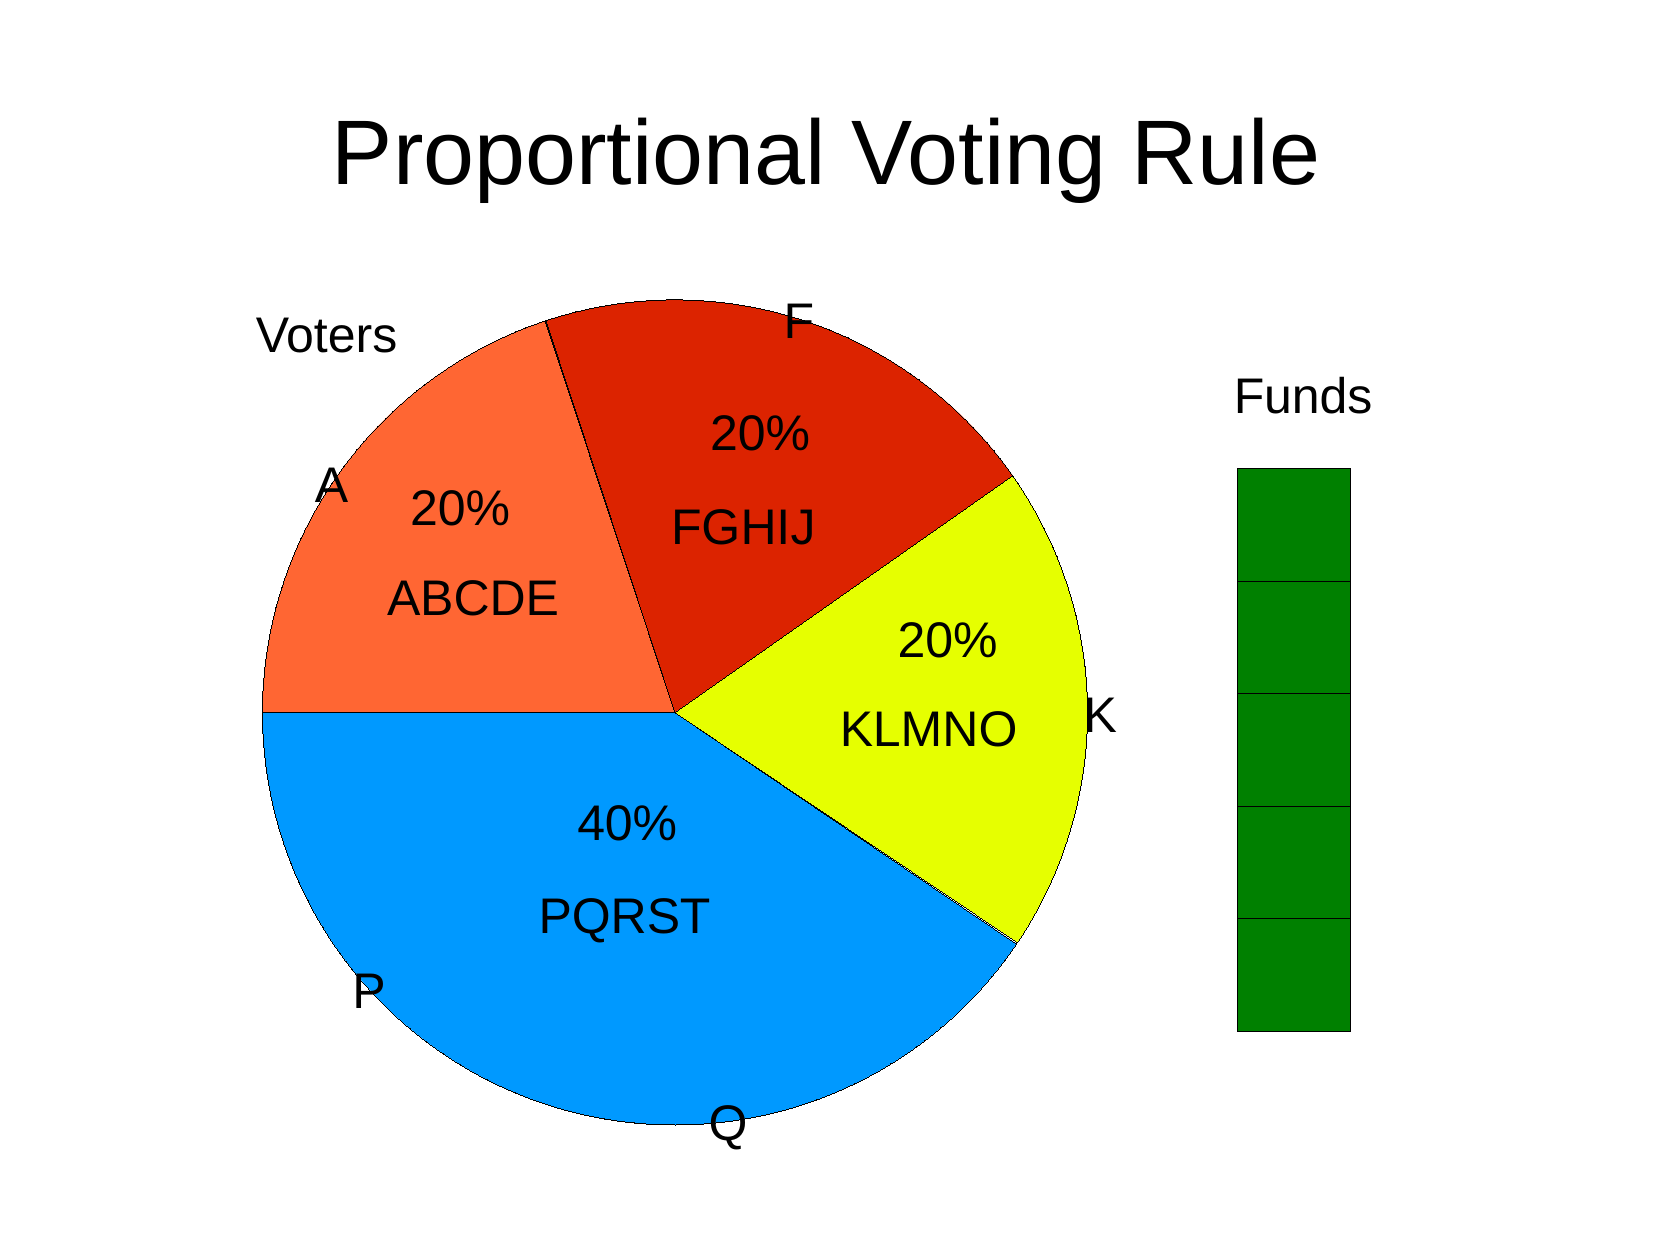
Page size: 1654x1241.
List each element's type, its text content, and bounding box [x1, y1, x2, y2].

title Proportional Voting Rule [82, 49, 1571, 257]
text_box Funds [1219, 360, 1388, 432]
text_box PQRST [523, 881, 726, 952]
text_box ABCDE [372, 562, 575, 634]
text_box 20% [882, 604, 1013, 676]
text_box P [337, 956, 401, 1027]
text_box Q [693, 1087, 763, 1159]
text_box K [1068, 679, 1132, 792]
text_box A [300, 450, 366, 521]
text_box FGHIJ [656, 491, 831, 563]
text_box Voters [241, 300, 413, 371]
text_box F [768, 285, 829, 357]
text_box [1237, 468, 1351, 1032]
text_box 20% [695, 398, 826, 469]
text_box [262, 299, 1087, 1126]
text_box 20% [395, 473, 526, 544]
text_box KLMNO [825, 693, 1033, 765]
text_box 40% [562, 787, 693, 859]
